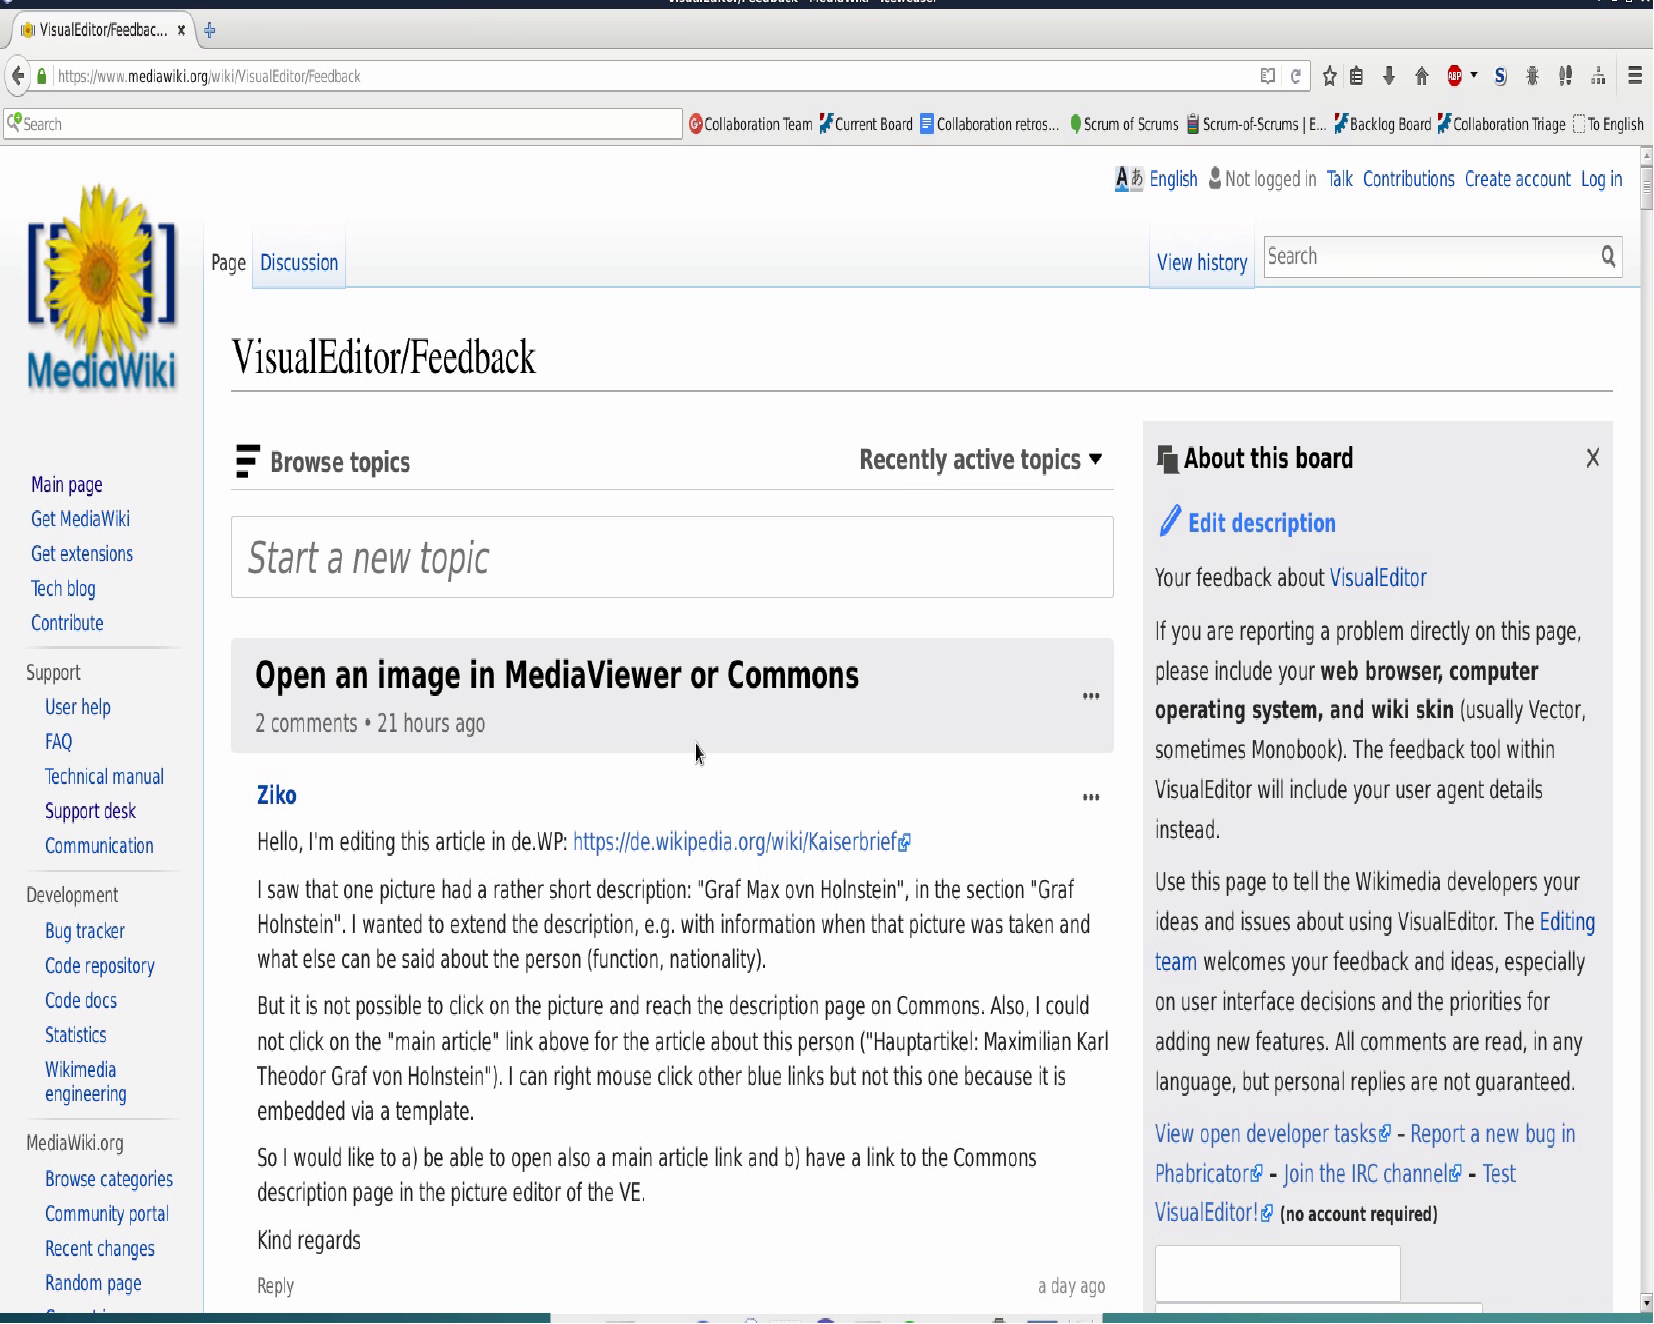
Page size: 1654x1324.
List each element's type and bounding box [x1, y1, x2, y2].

text_box [0, 0, 1653, 1323]
